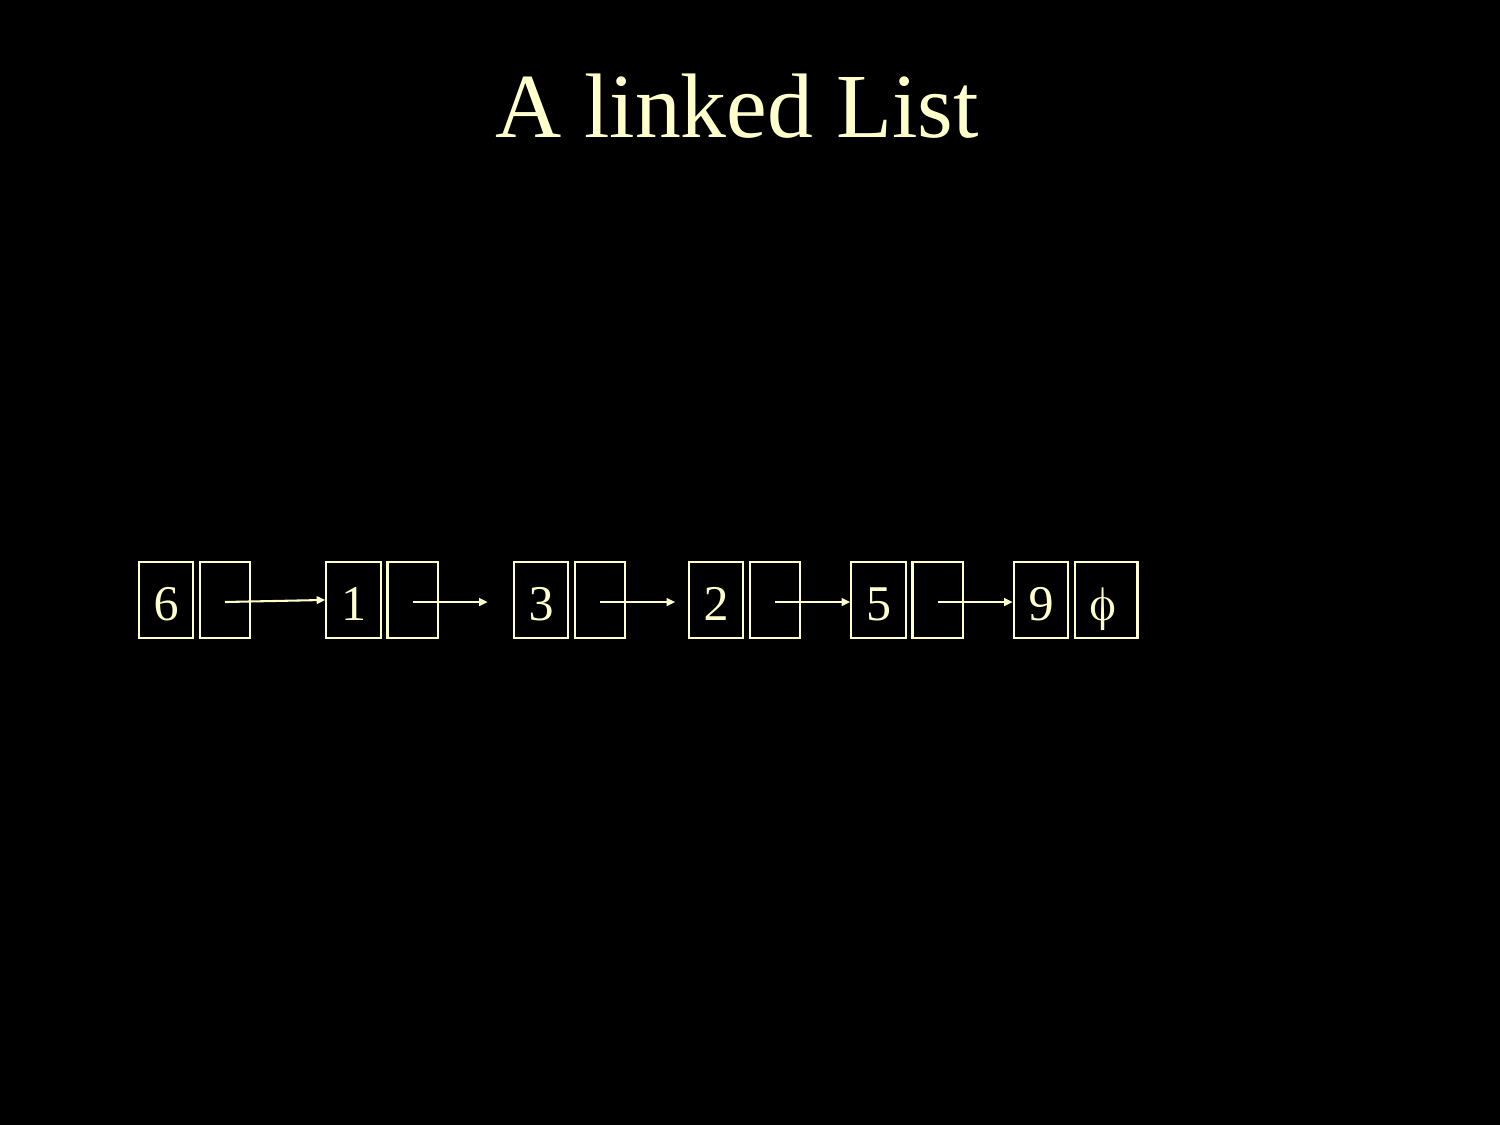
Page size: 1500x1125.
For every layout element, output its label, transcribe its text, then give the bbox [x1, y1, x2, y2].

text_box 9 [1013, 562, 1069, 638]
text_box 3 [513, 562, 569, 638]
title A linked List [8, 47, 1467, 165]
text_box 2 [688, 562, 744, 638]
text_box 6 [138, 562, 194, 638]
text_box 1 [326, 562, 381, 638]
text_box  [1074, 562, 1138, 638]
text_box 5 [851, 562, 906, 638]
